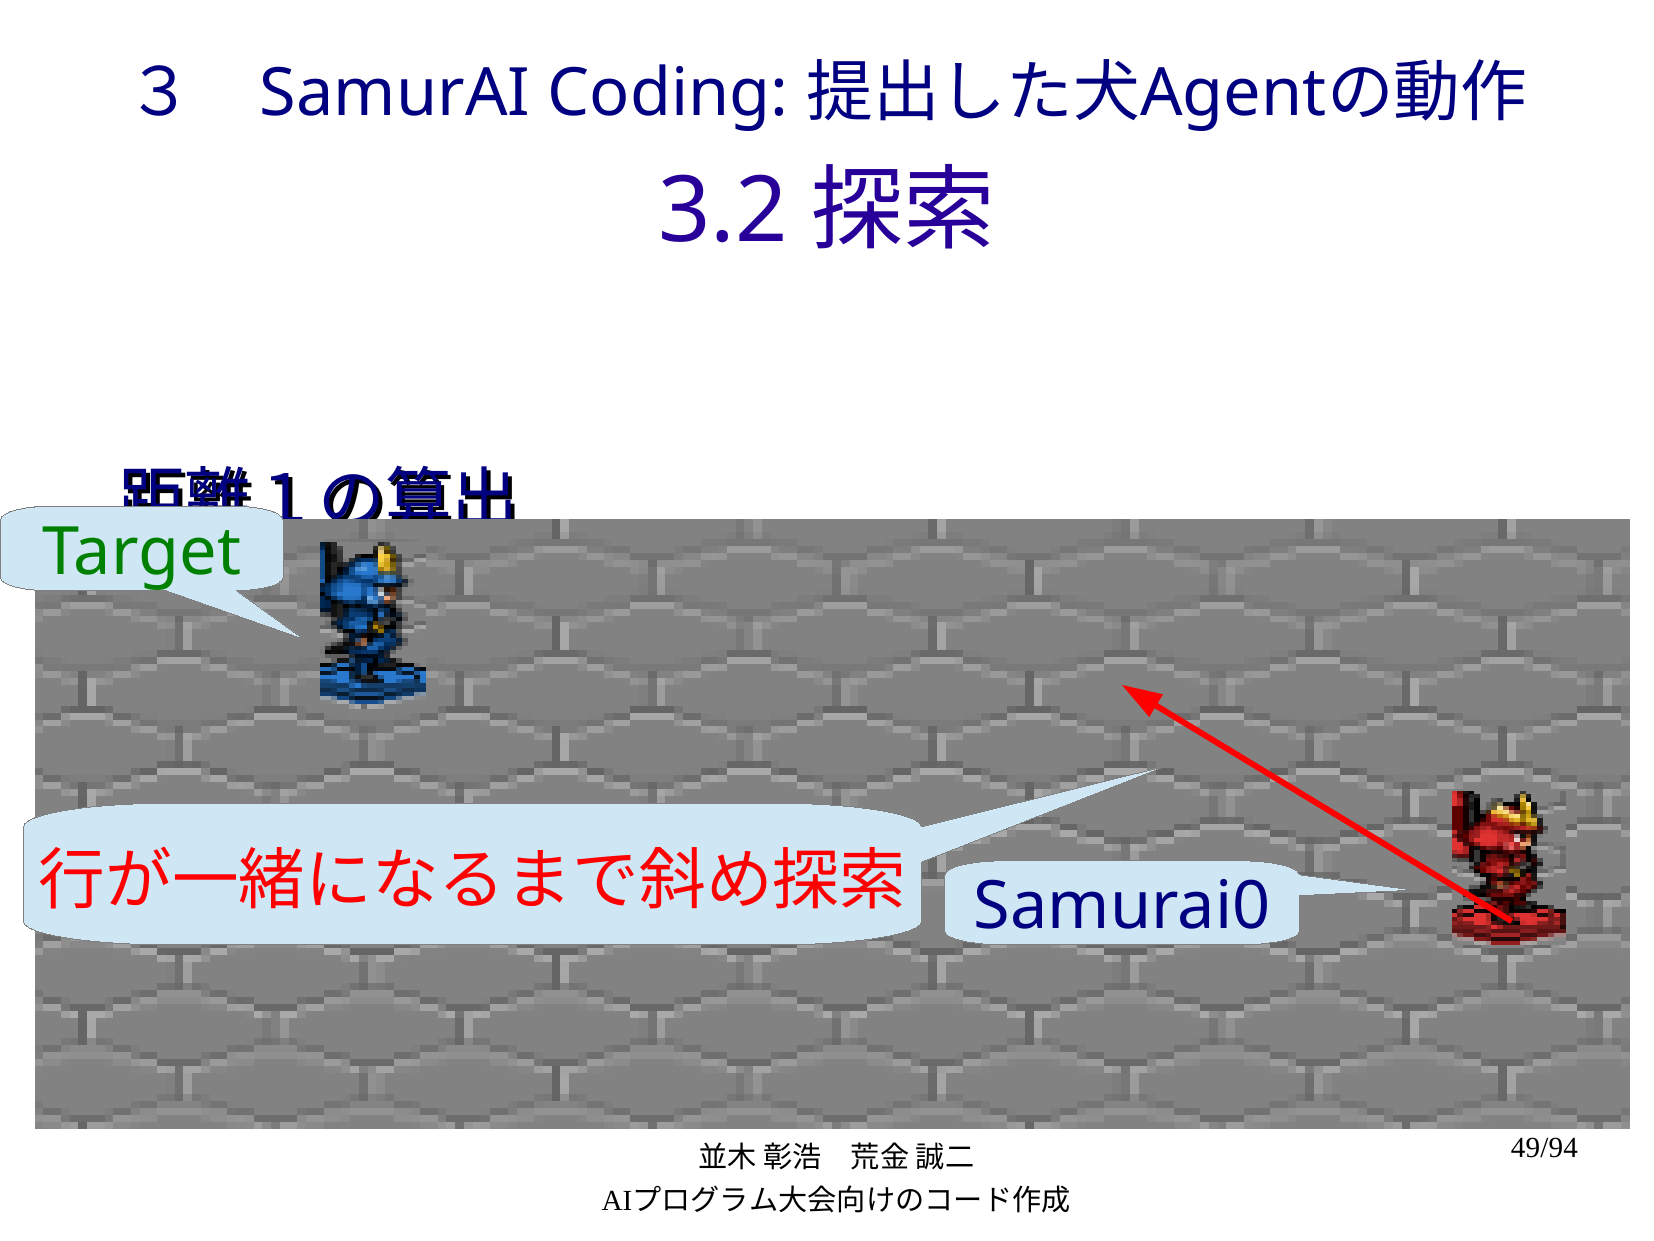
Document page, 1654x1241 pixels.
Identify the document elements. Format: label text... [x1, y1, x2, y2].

text_box Target [0, 506, 304, 640]
text_box 行が一緒になるまで斜め探索 [23, 766, 1166, 945]
title ３ SamurAI Coding: 提出した犬Agentの動作3.2 探索 [82, 49, 1571, 257]
list 距離１の算出 [118, 324, 1571, 519]
picture [35, 519, 1630, 1129]
text_box Samurai0 [944, 860, 1415, 945]
